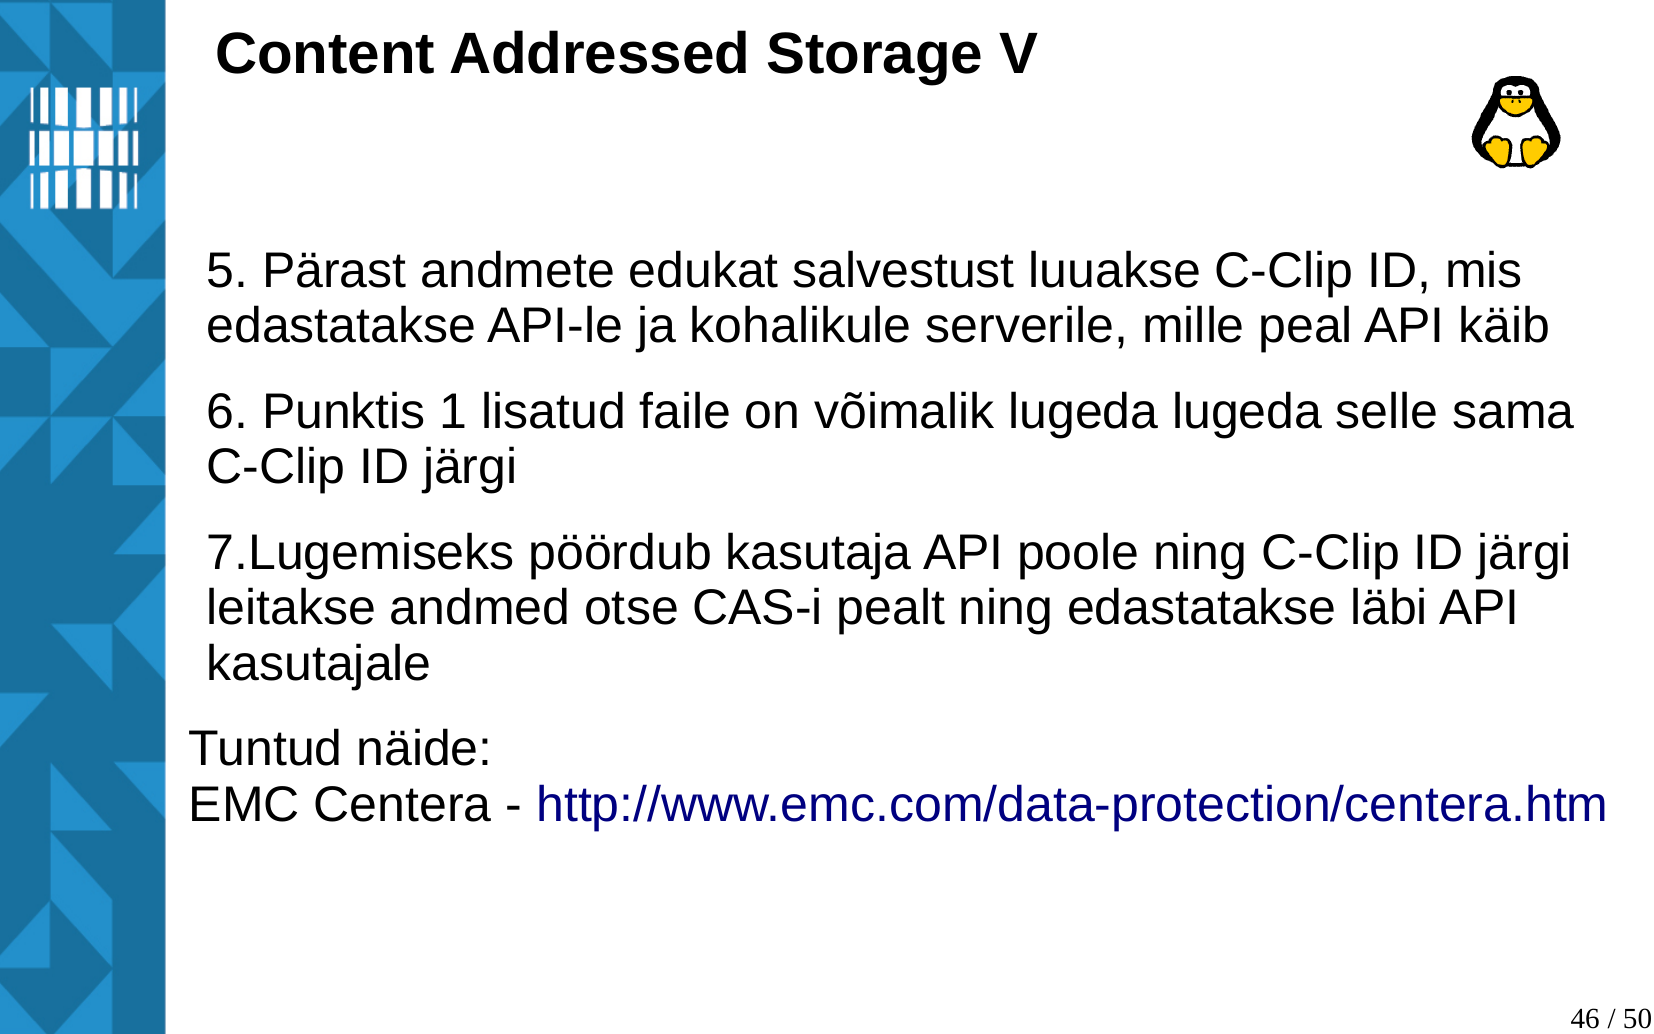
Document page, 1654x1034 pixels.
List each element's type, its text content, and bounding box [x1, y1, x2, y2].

picture [1440, 48, 1589, 178]
list Pärast andmete edukat salvestust luuakse C-Clip ID, mis edastatakse API-le ja kohalikule serverile, mille peal API käib Punktis 1 lisatud faile on võimalik lugeda lugeda selle sama C-Clip ID järgi Lugemiseks pöördub kasutaja API poole ning C-Clip ID järgi leitakse andmed otse CAS-i pealt ning edastatakse läbi API kasutajale Tuntud näide: EMC Centera - http://www.emc.com/data-protection/centera.htm [188, 241, 1619, 924]
title Content Addressed Storage V [215, 11, 1210, 95]
